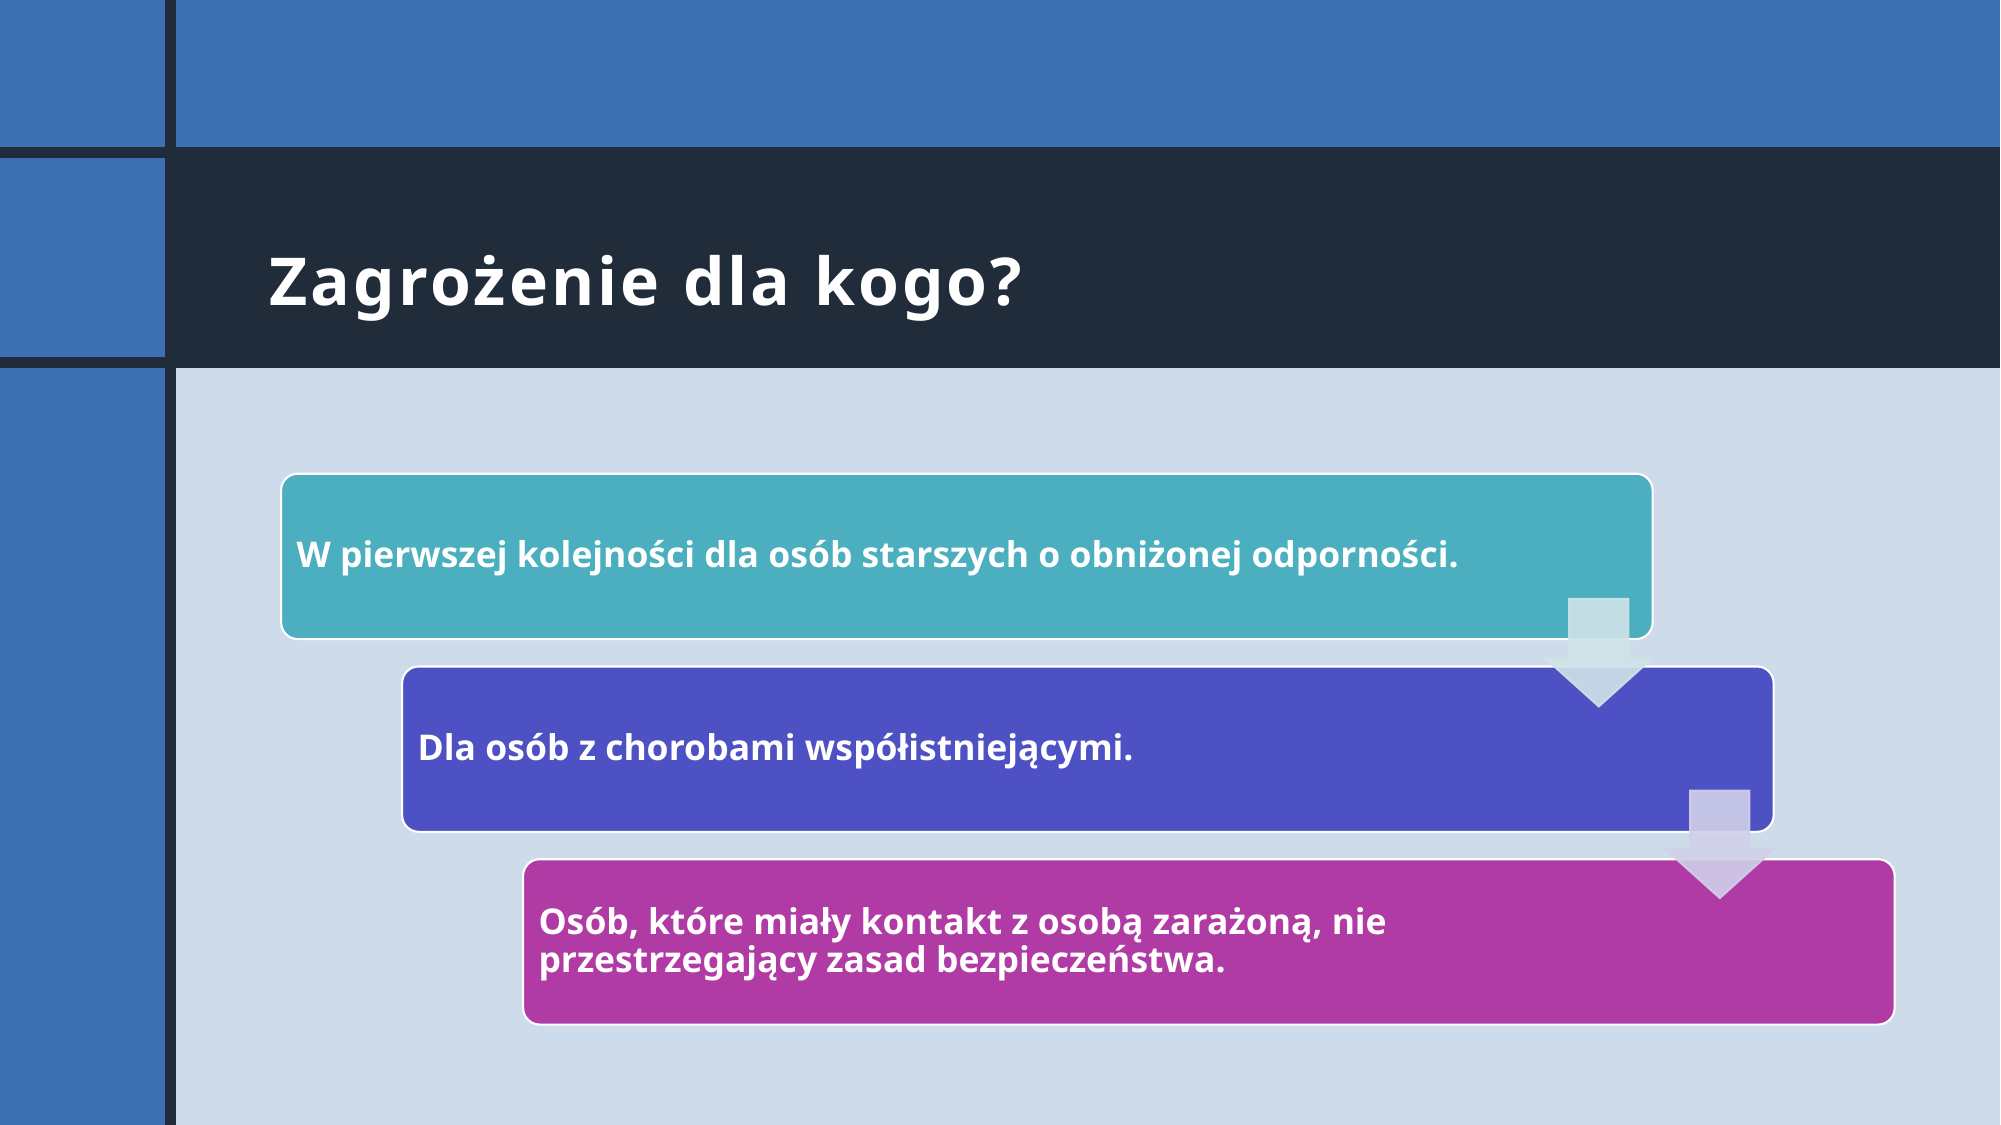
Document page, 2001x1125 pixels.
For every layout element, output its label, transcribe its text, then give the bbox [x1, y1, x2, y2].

title Zagrożenie dla kogo? [251, 171, 1895, 341]
text_box Osób, które miały kontakt z osobą zarażoną, nie przestrzegający zasad bezpieczeństwa. [523, 859, 1895, 1025]
text_box [0, 0, 2000, 1125]
text_box W pierwszej kolejności dla osób starszych o obniżonej odporności. [281, 473, 1653, 640]
text_box Dla osób z chorobami współistniejącymi. [402, 666, 1774, 832]
